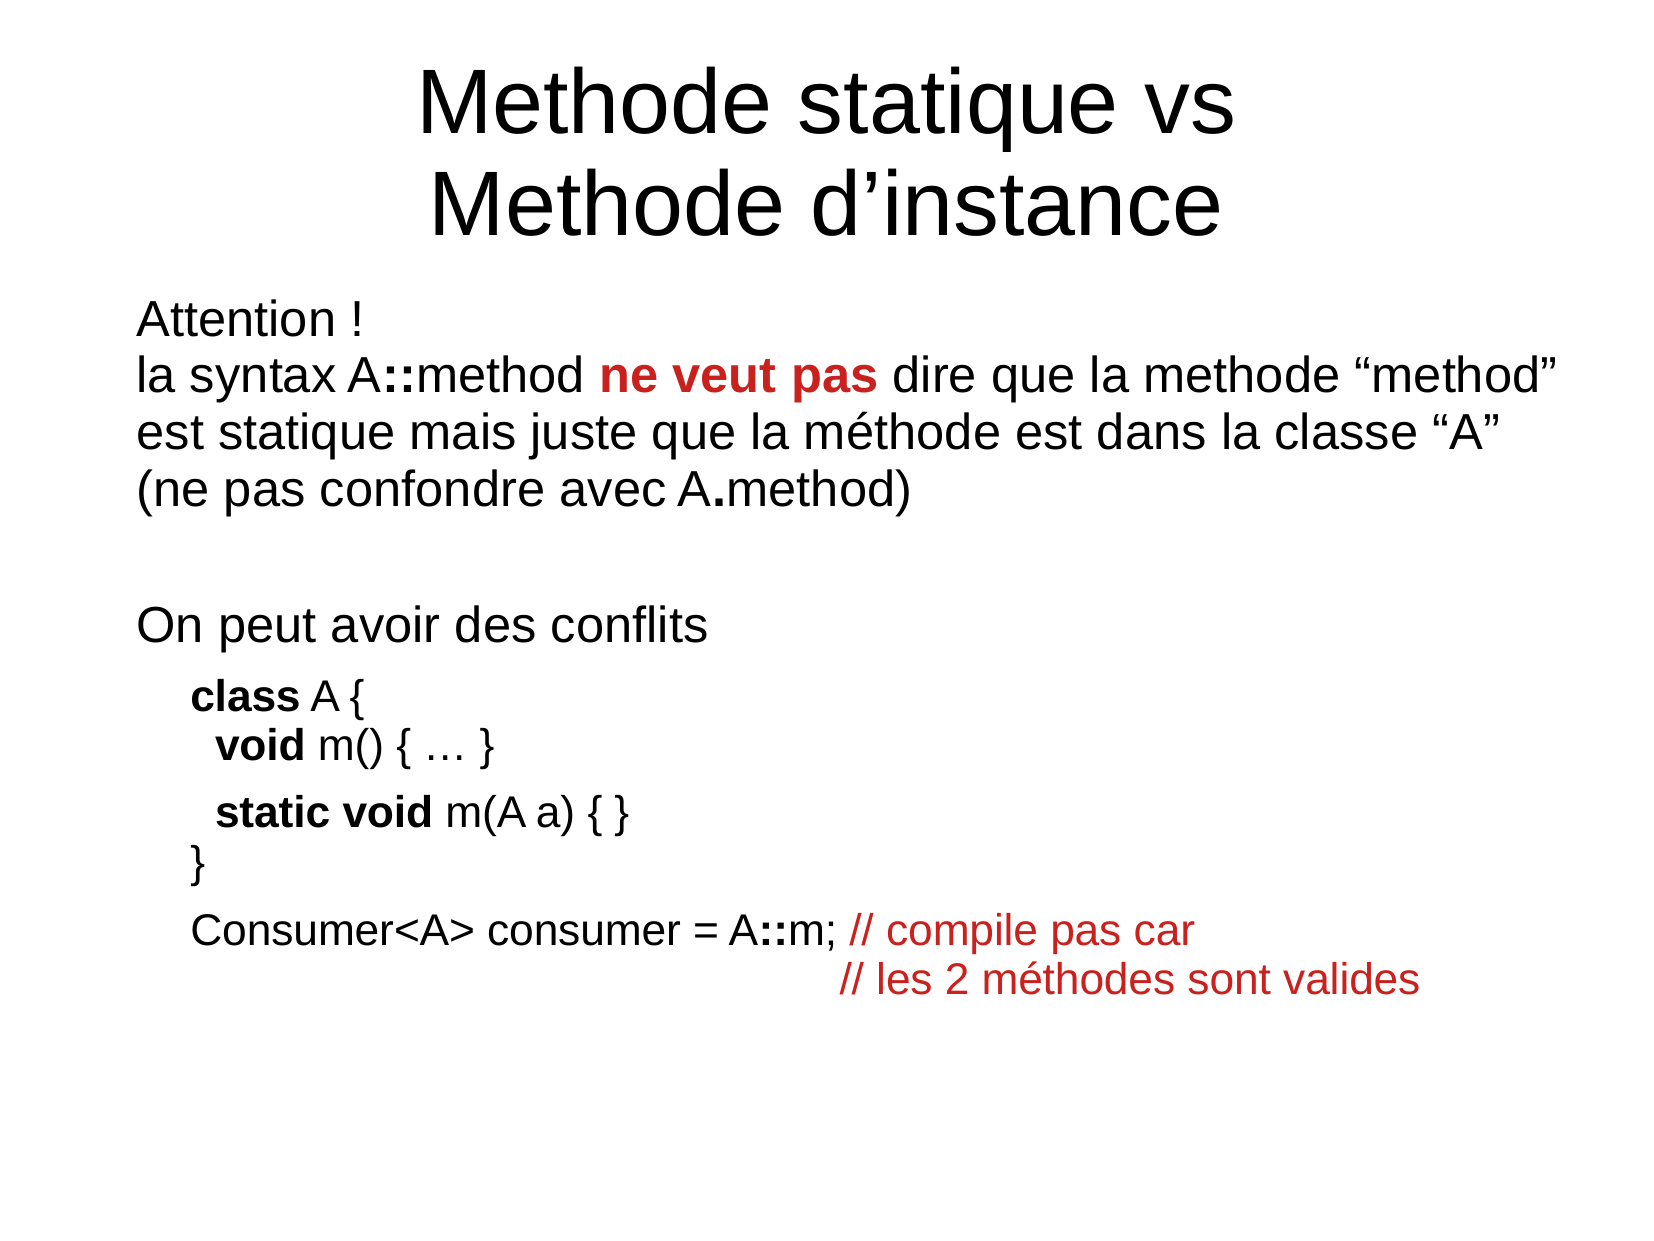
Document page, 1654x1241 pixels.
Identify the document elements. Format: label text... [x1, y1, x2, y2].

title Methode statique vs Methode d’instance [82, 49, 1571, 257]
list Attention ! la syntax A::method ne veut pas dire que la methode “method” est statique mais juste que la méthode est dans la classe “A” (ne pas confondre avec A.method) On peut avoir des conflits class A { void m() { … } static void m(A a) { } } Consumer<A> consumer = A::m; // compile pas car // les 2 méthodes sont valides [82, 290, 1571, 1010]
